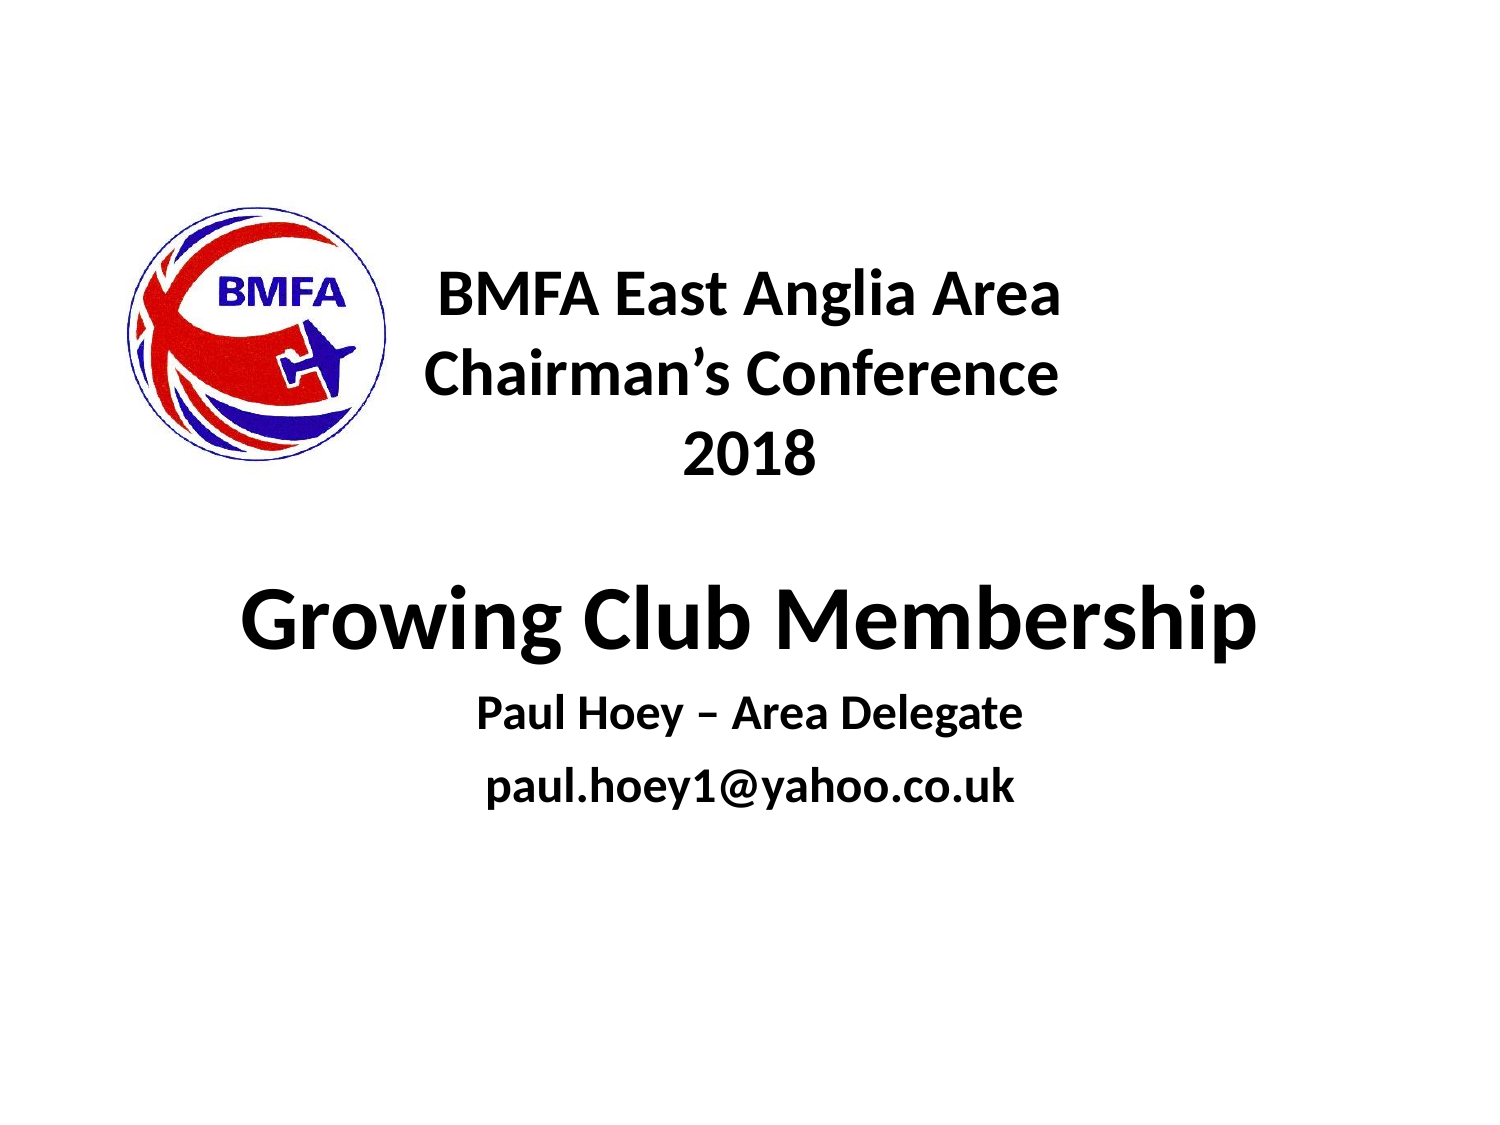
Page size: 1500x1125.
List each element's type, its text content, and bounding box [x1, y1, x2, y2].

subtitle Growing Club Membership Paul Hoey – Area Delegate paul.hoey1@yahoo.co.uk [225, 549, 1276, 838]
title BMFA East Anglia Area Chairman’s Conference 2018 [112, 162, 1388, 576]
picture [99, 200, 411, 496]
